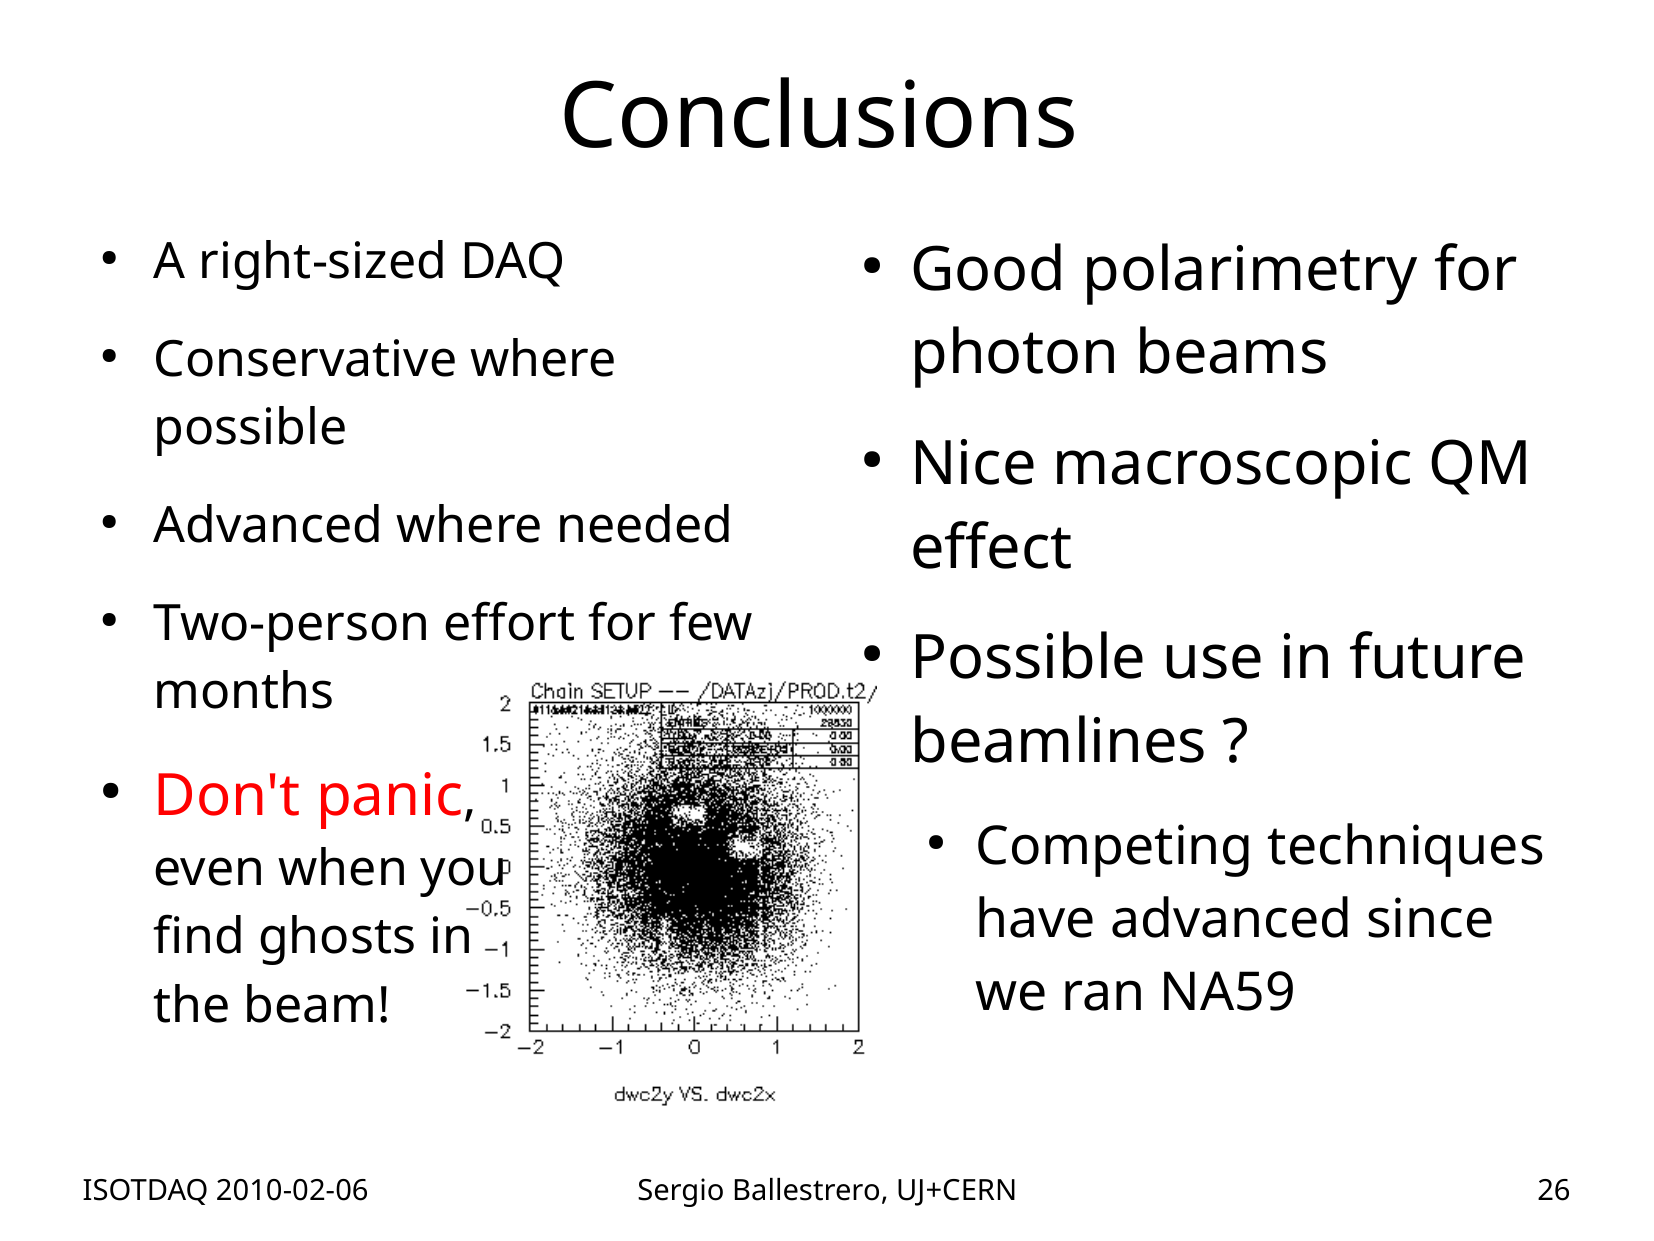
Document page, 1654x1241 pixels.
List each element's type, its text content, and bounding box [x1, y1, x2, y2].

list A right-sized DAQ Conservative where possible Advanced where needed Two-person effort for few months Don't panic, even when you find ghosts in the beam! [82, 225, 809, 1044]
picture [465, 666, 877, 1123]
list Good polarimetry for photon beams Nice macroscopic QM effect Possible use in future beamlines ? Competing techniques have advanced since we ran NA59 [845, 225, 1572, 1044]
title Conclusions [75, 37, 1564, 188]
